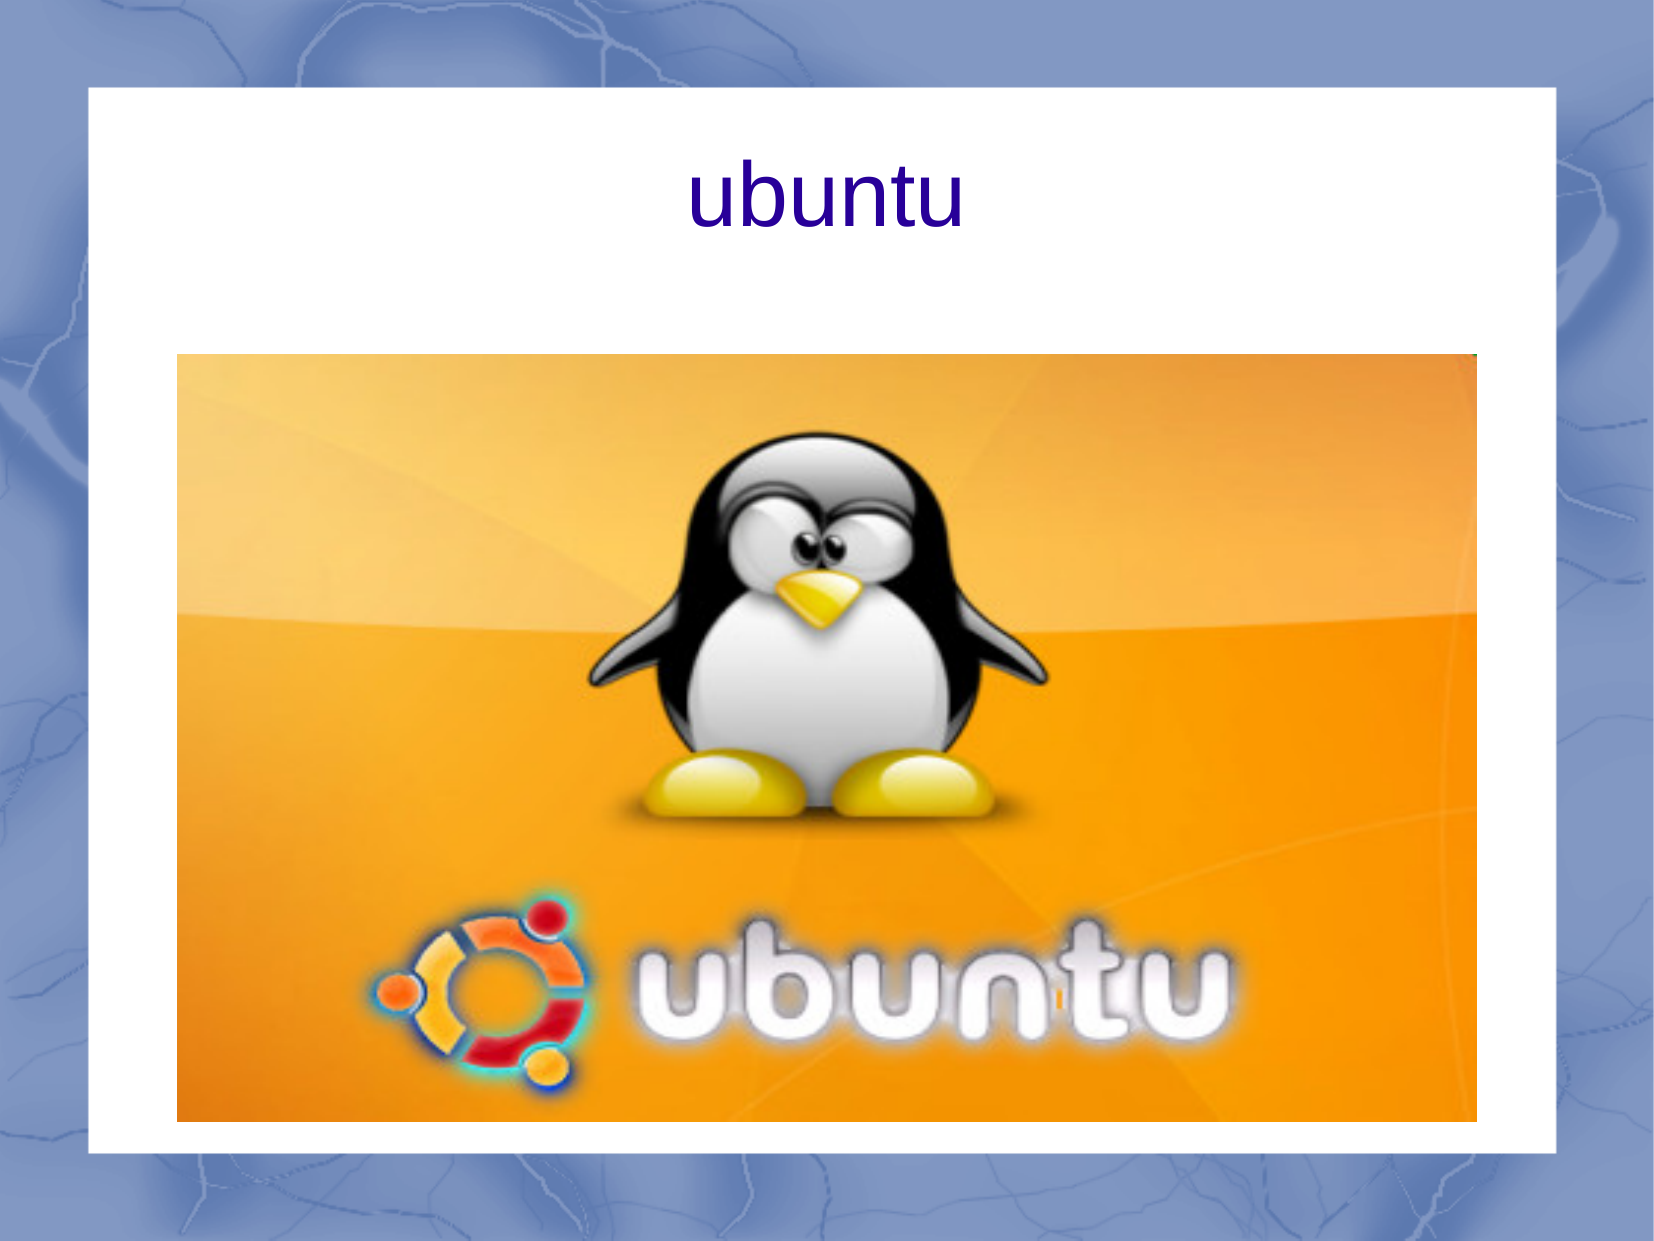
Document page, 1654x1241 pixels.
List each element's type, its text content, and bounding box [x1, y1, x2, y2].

picture [0, 0, 1654, 1241]
title ubuntu [118, 98, 1536, 291]
